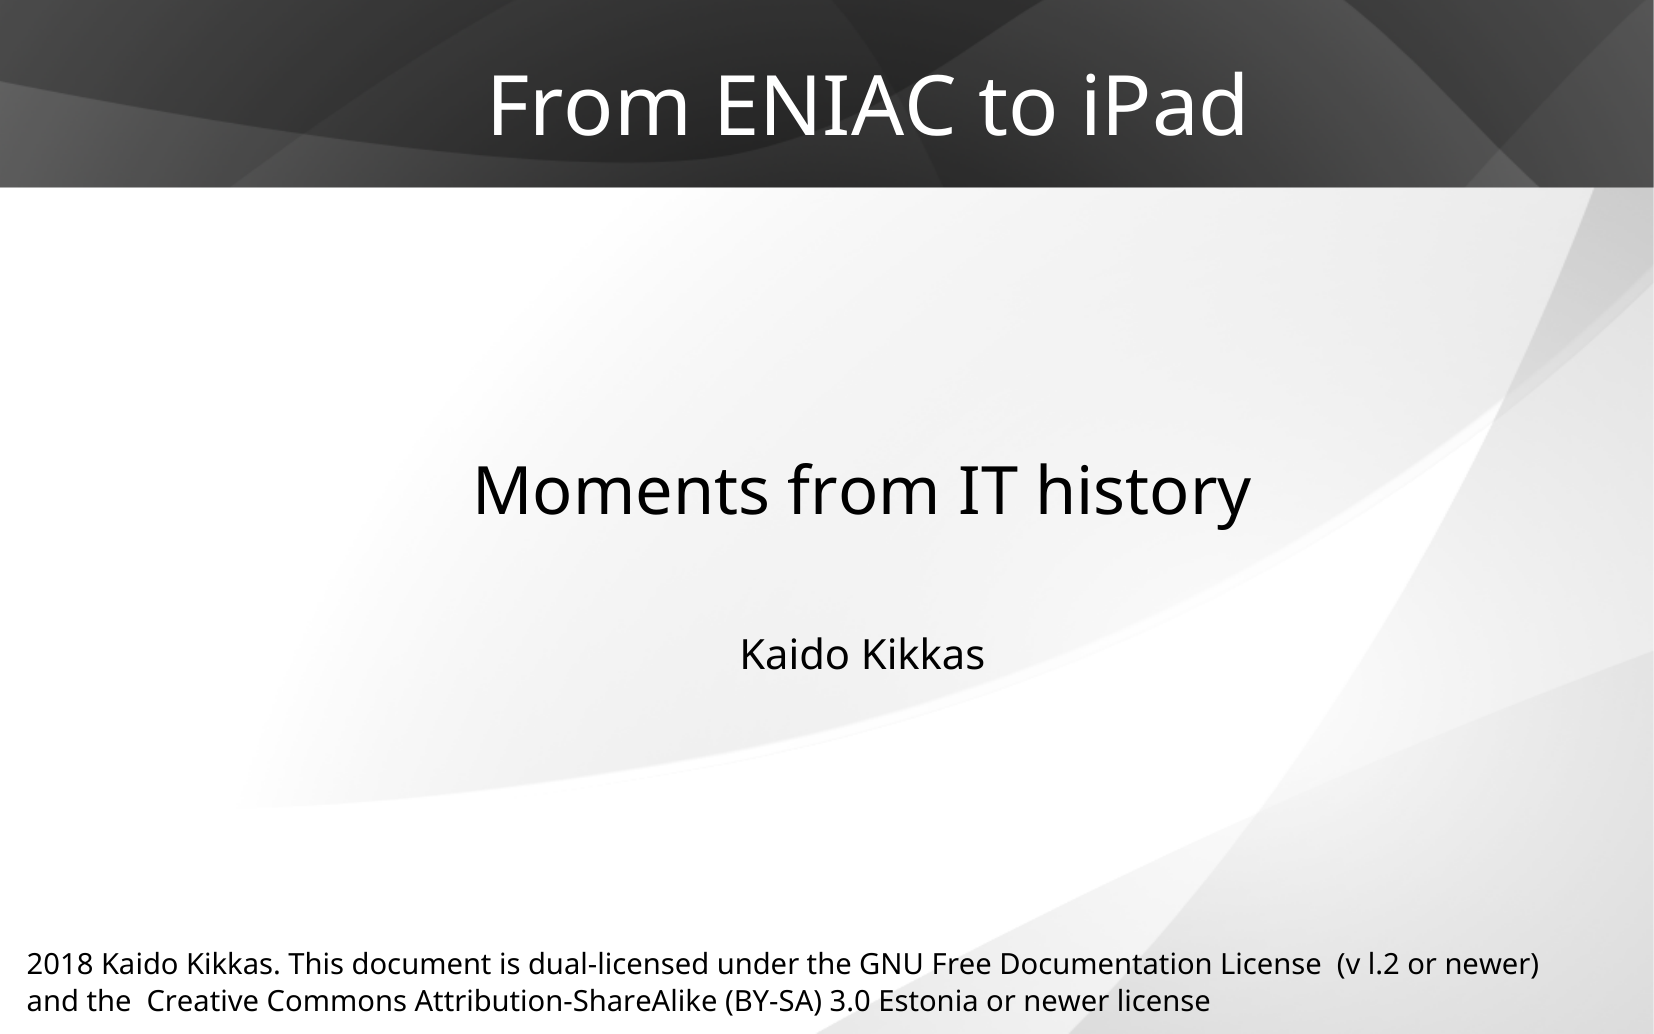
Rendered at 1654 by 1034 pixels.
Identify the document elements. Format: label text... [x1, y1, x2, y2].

picture [0, 0, 1654, 1034]
title From ENIAC to iPad [124, 0, 1613, 208]
text_box 2018 Kaido Kikkas. This document is dual-licensed under the GNU Free Documentation License (v l.2 or newer) and the Creative Commons Attribution-ShareAlike (BY-SA) 3.0 Estonia or newer license [11, 937, 1613, 1028]
subtitle Moments from IT history Kaido Kikkas [187, 225, 1538, 901]
